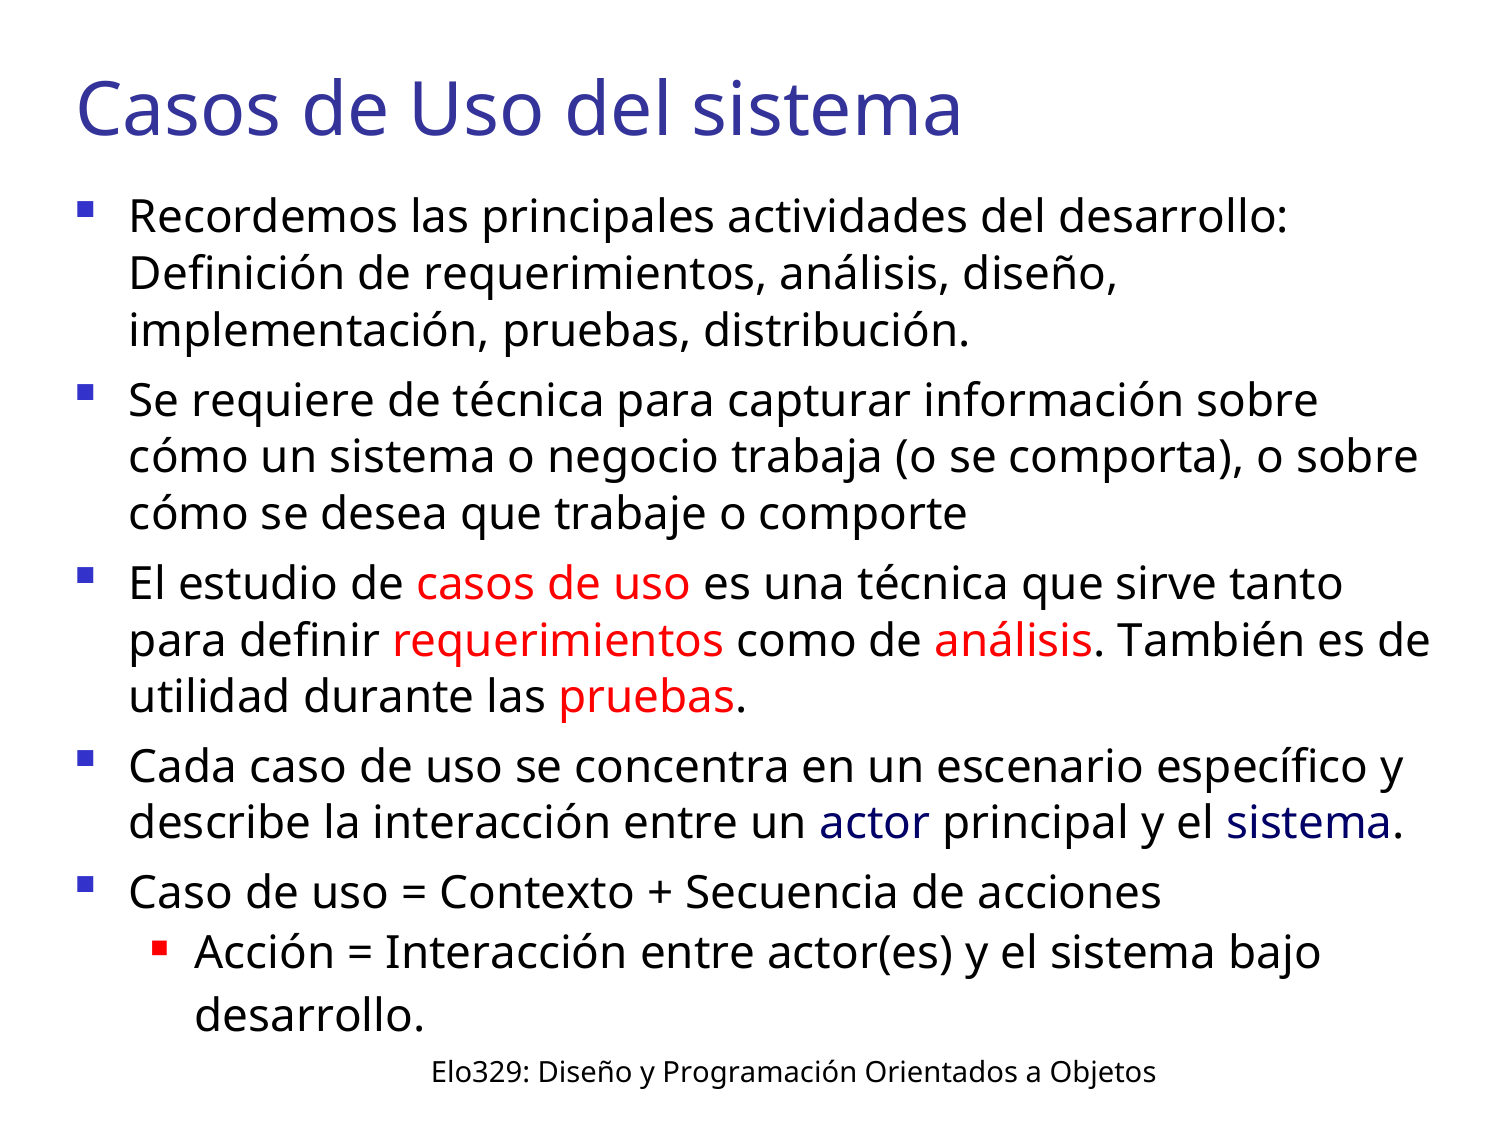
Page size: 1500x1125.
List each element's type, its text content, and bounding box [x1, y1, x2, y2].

list Recordemos las principales actividades del desarrollo: Definición de requerimientos, análisis, diseño, implementación, pruebas, distribución. Se requiere de técnica para capturar información sobre cómo un sistema o negocio trabaja (o se comporta), o sobre cómo se desea que trabaje o comporte El estudio de casos de uso es una técnica que sirve tanto para definir requerimientos como de análisis. También es de utilidad durante las pruebas. Cada caso de uso se concentra en un escenario específico y describe la interacción entre un actor principal y el sistema. Caso de uso = Contexto + Secuencia de acciones Acción = Interacción entre actor(es) y el sistema bajo desarrollo. [75, 187, 1442, 1051]
title Casos de Uso del sistema [75, 25, 1449, 188]
